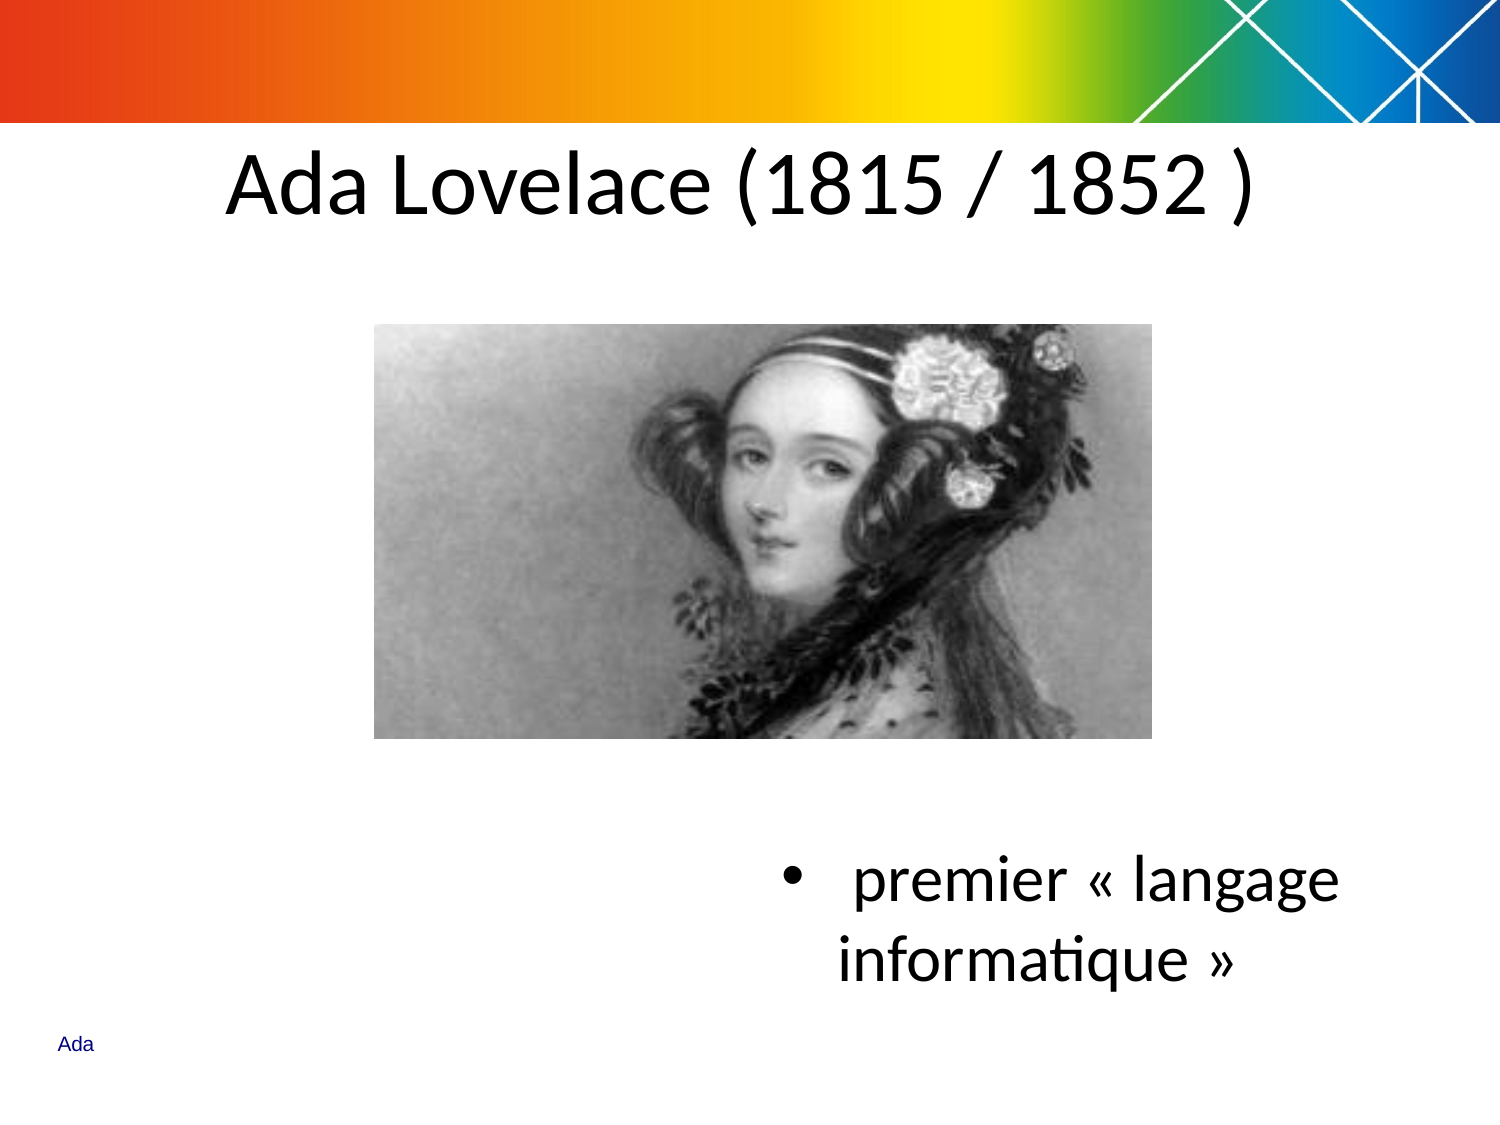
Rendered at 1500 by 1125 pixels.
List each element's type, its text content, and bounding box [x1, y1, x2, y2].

text_box Ada [42, 1023, 207, 1063]
picture [374, 324, 1152, 739]
title Ada Lovelace (1815 / 1852 ) [67, 59, 1418, 296]
picture [1340, 0, 1500, 123]
list premier « langage informatique » [766, 826, 1426, 1083]
picture [0, 0, 1306, 123]
